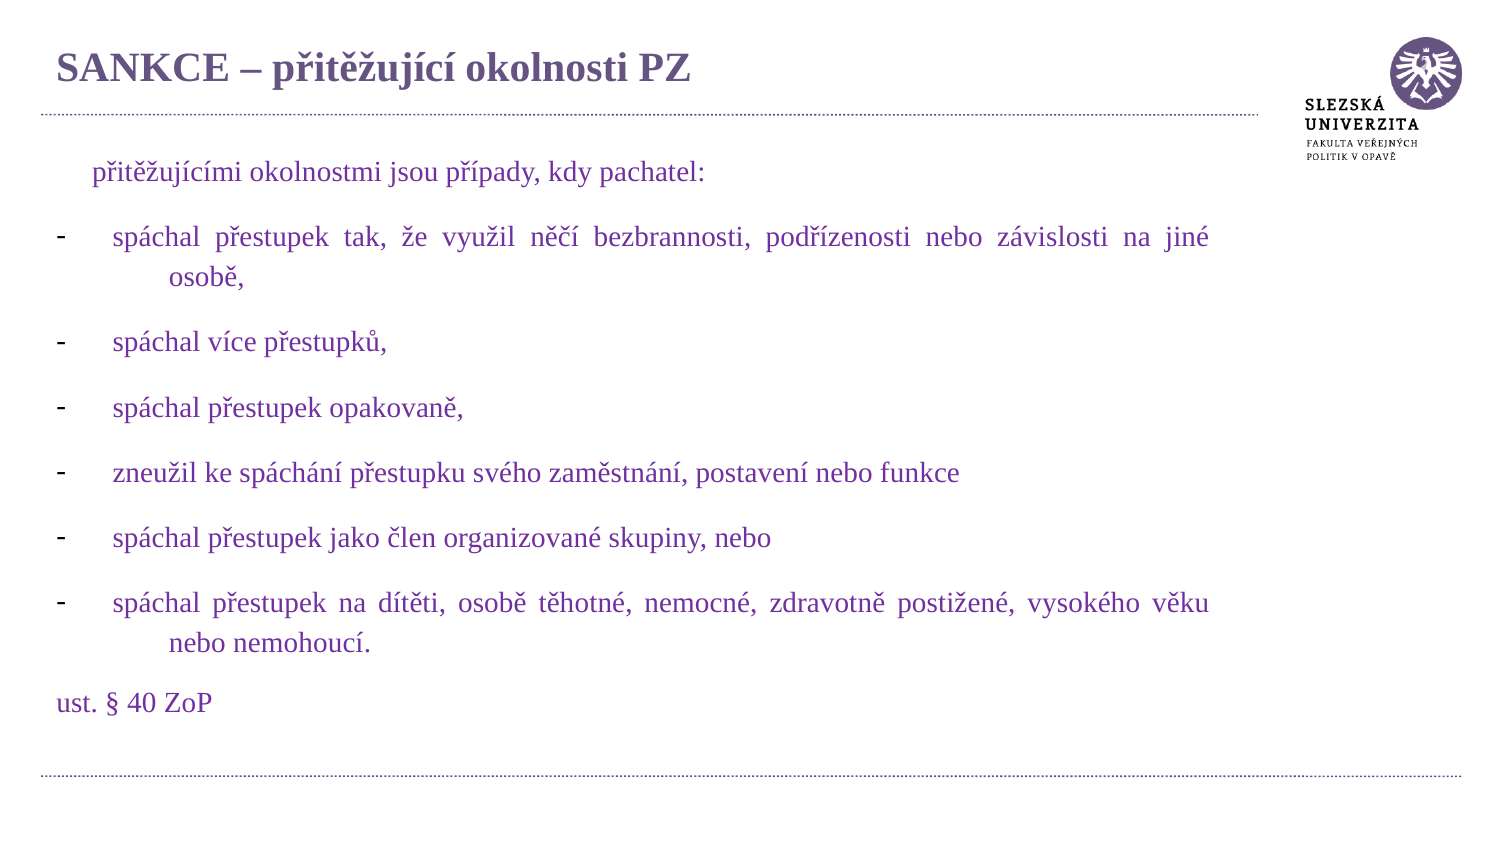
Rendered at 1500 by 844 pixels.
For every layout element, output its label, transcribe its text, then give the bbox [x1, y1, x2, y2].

text_box přitěžujícími okolnostmi jsou případy, kdy pachatel: spáchal přestupek tak, že využil něčí bezbrannosti, podřízenosti nebo závislosti na jiné osobě, spáchal více přestupků, spáchal přestupek opakovaně, zneužil ke spáchání přestupku svého zaměstnání, postavení nebo funkce spáchal přestupek jako člen organizované skupiny, nebo spáchal přestupek na dítěti, osobě těhotné, nemocné, zdravotně postižené, vysokého věku nebo nemohoucí. ust. § 40 ZoP [41, 139, 1226, 844]
title SANKCE – přitěžující okolnosti PZ [41, 32, 1325, 116]
